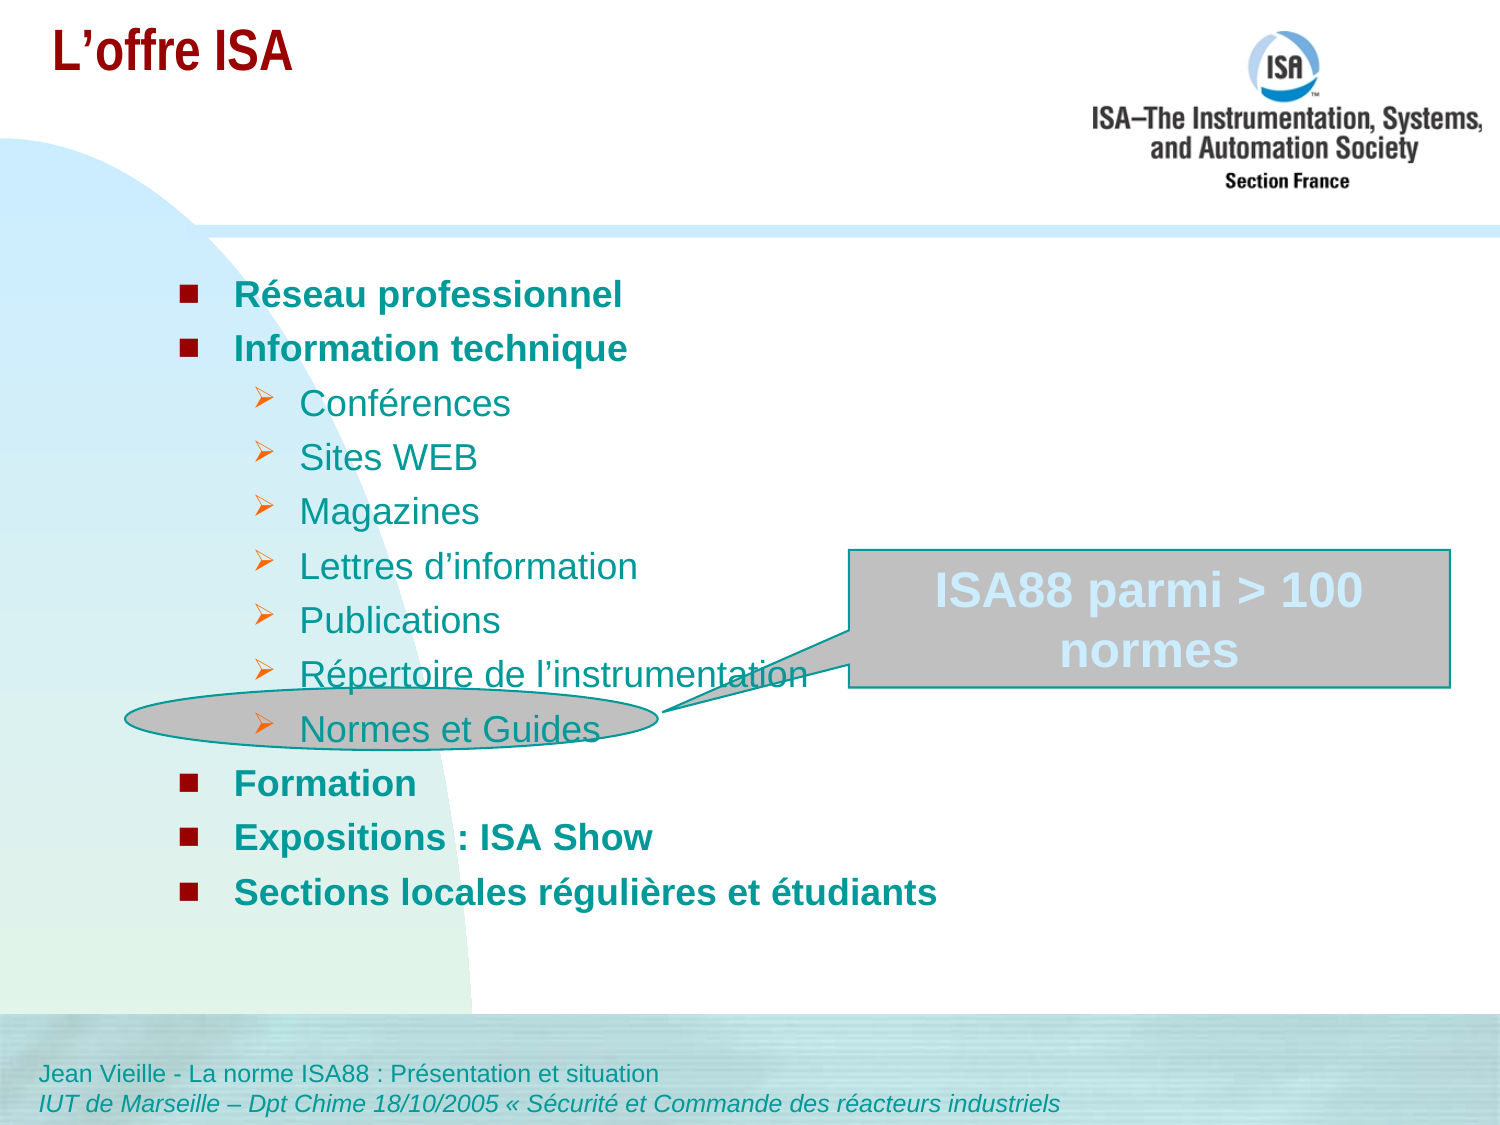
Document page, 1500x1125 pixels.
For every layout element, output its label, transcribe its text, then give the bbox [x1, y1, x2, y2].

title L’offre ISA [37, 12, 1088, 201]
picture [1092, 31, 1483, 194]
list Réseau professionnel Information technique Conférences Sites WEB Magazines Lettres d’information Publications Répertoire de l’instrumentation Normes et Guides Formation Expositions : ISA Show Sections locales régulières et étudiants [162, 262, 1453, 1000]
text_box [125, 702, 162, 735]
picture [0, 1014, 1500, 1125]
